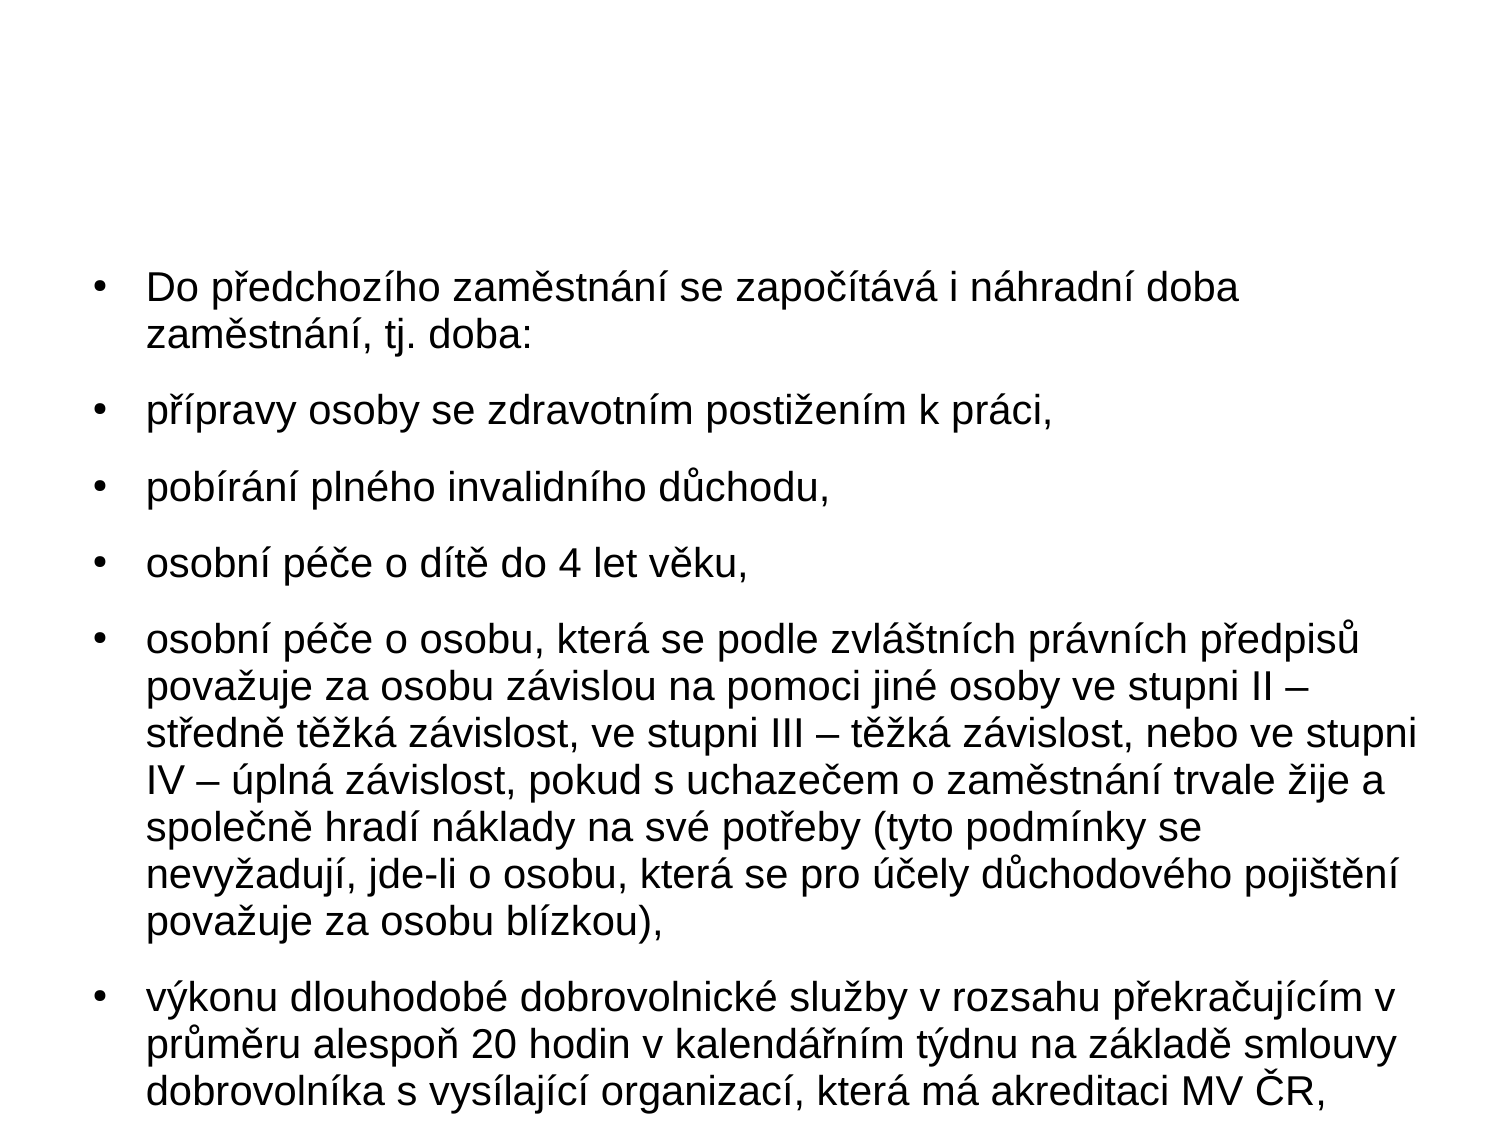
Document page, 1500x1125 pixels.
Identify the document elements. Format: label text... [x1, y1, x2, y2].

list Do předchozího zaměstnání se započítává i náhradní doba zaměstnání, tj. doba: přípravy osoby se zdravotním postižením k práci, pobírání plného invalidního důchodu, osobní péče o dítě do 4 let věku, osobní péče o osobu, která se podle zvláštních právních předpisů považuje za osobu závislou na pomoci jiné osoby ve stupni II – středně těžká závislost, ve stupni III – těžká závislost, nebo ve stupni IV – úplná závislost, pokud s uchazečem o zaměstnání trvale žije a společně hradí náklady na své potřeby (tyto podmínky se nevyžadují, jde-li o osobu, která se pro účely důchodového pojištění považuje za osobu blízkou), výkonu dlouhodobé dobrovolnické služby v rozsahu překračujícím v průměru alespoň 20 hodin v kalendářním týdnu na základě smlouvy dobrovolníka s vysílající organizací, která má akreditaci MV ČR, soustavné přípravy na budoucí povolání v maximální délce 6 měsíců. [74, 263, 1425, 1125]
